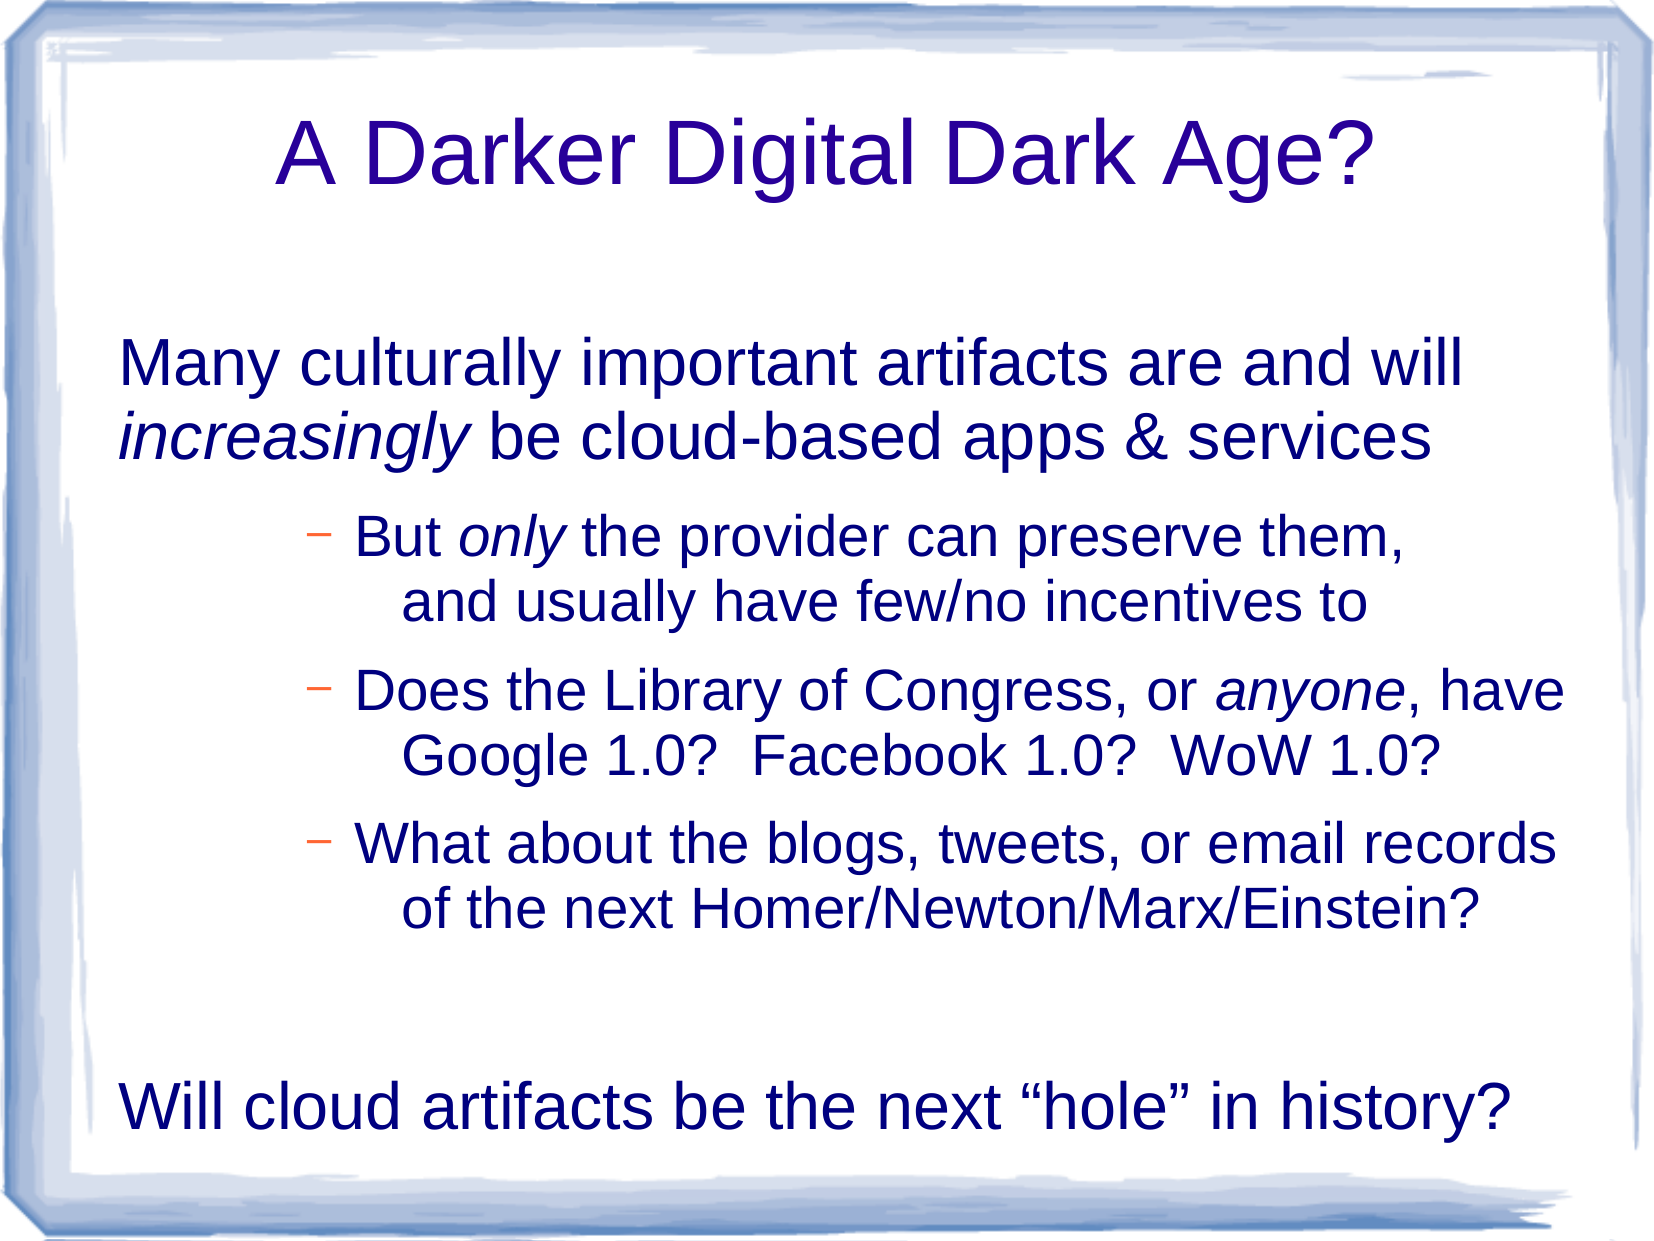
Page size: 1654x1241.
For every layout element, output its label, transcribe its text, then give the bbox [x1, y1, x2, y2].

list Many culturally important artifacts are and will increasingly be cloud-based apps & services But only the provider can preserve them, and usually have few/no incentives to Does the Library of Congress, or anyone, have Google 1.0? Facebook 1.0? WoW 1.0? What about the blogs, tweets, or email records of the next Homer/Newton/Marx/Einstein? Will cloud artifacts be the next “hole” in history? [118, 324, 1571, 1144]
picture [0, 0, 1654, 1241]
title A Darker Digital Dark Age? [82, 49, 1571, 257]
